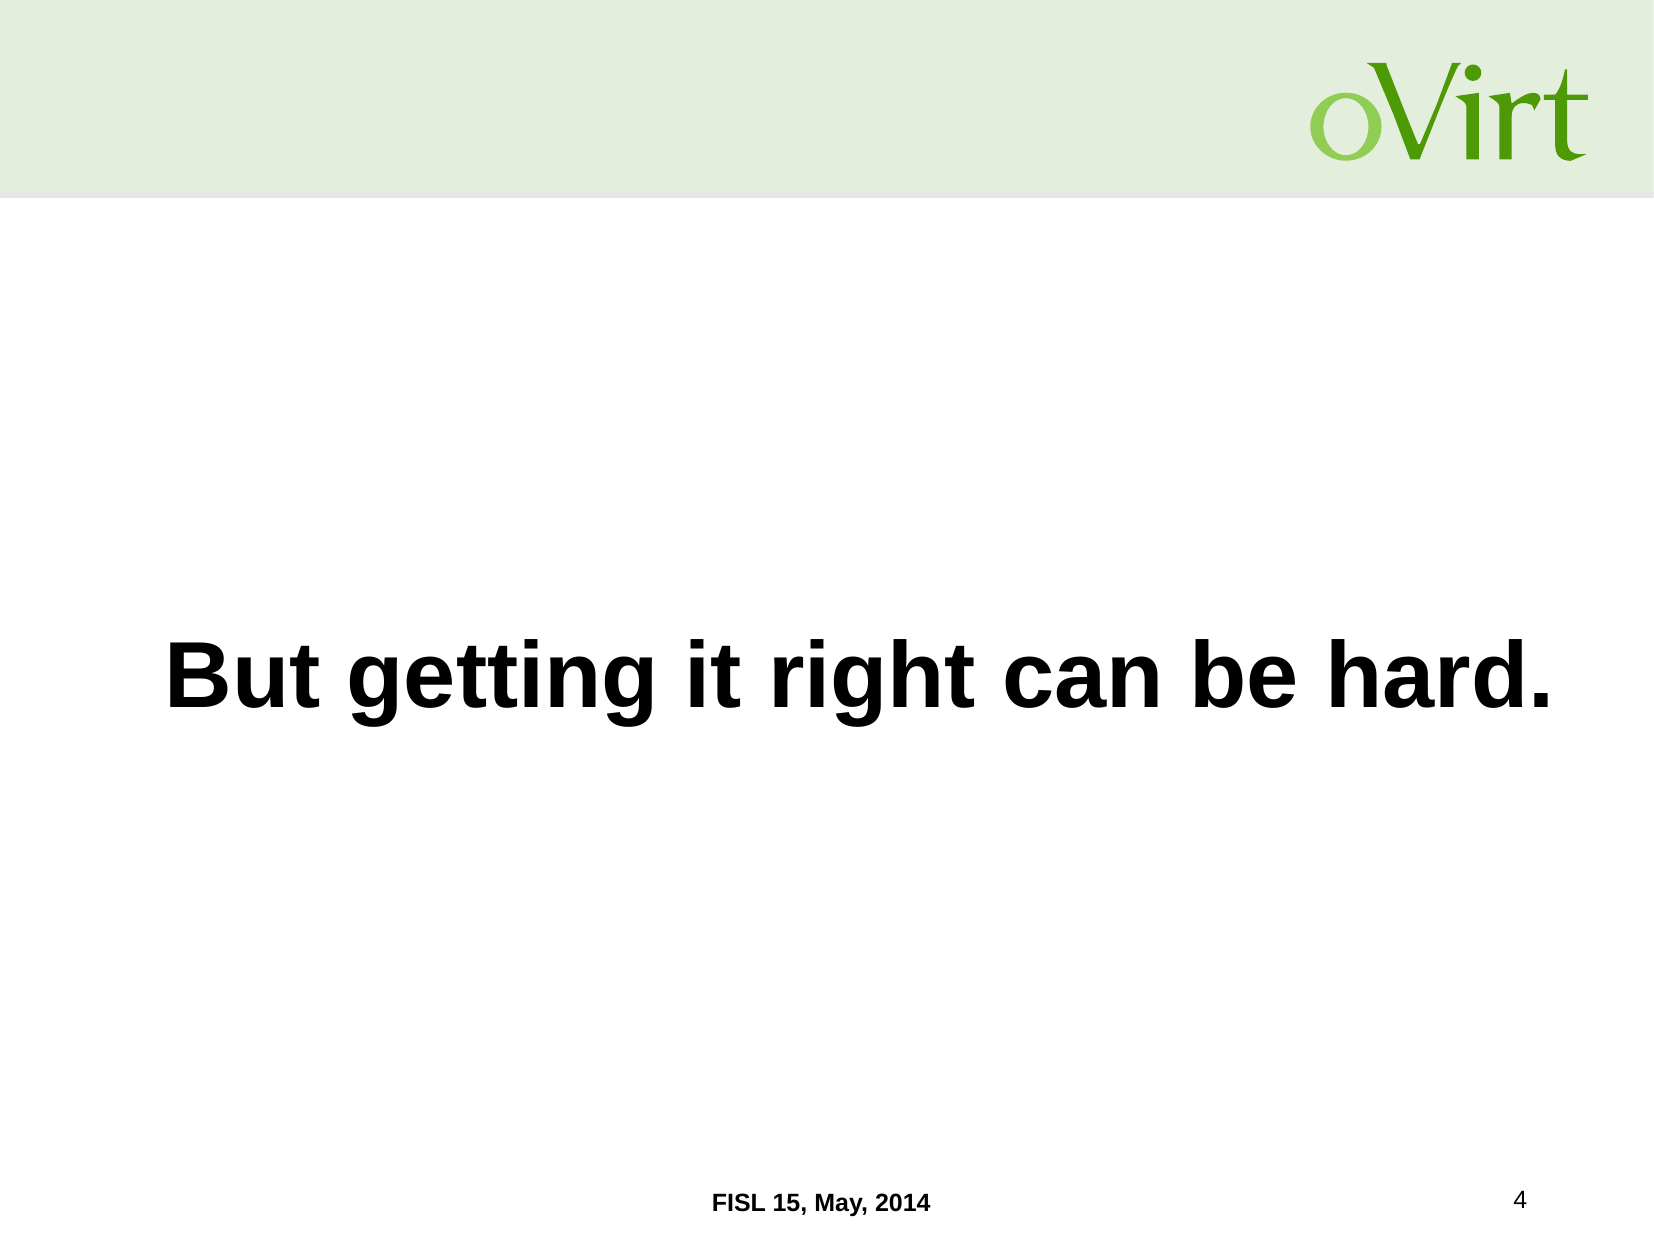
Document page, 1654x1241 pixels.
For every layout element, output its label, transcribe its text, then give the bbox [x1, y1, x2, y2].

text_box But getting it right can be hard. [150, 615, 1654, 751]
